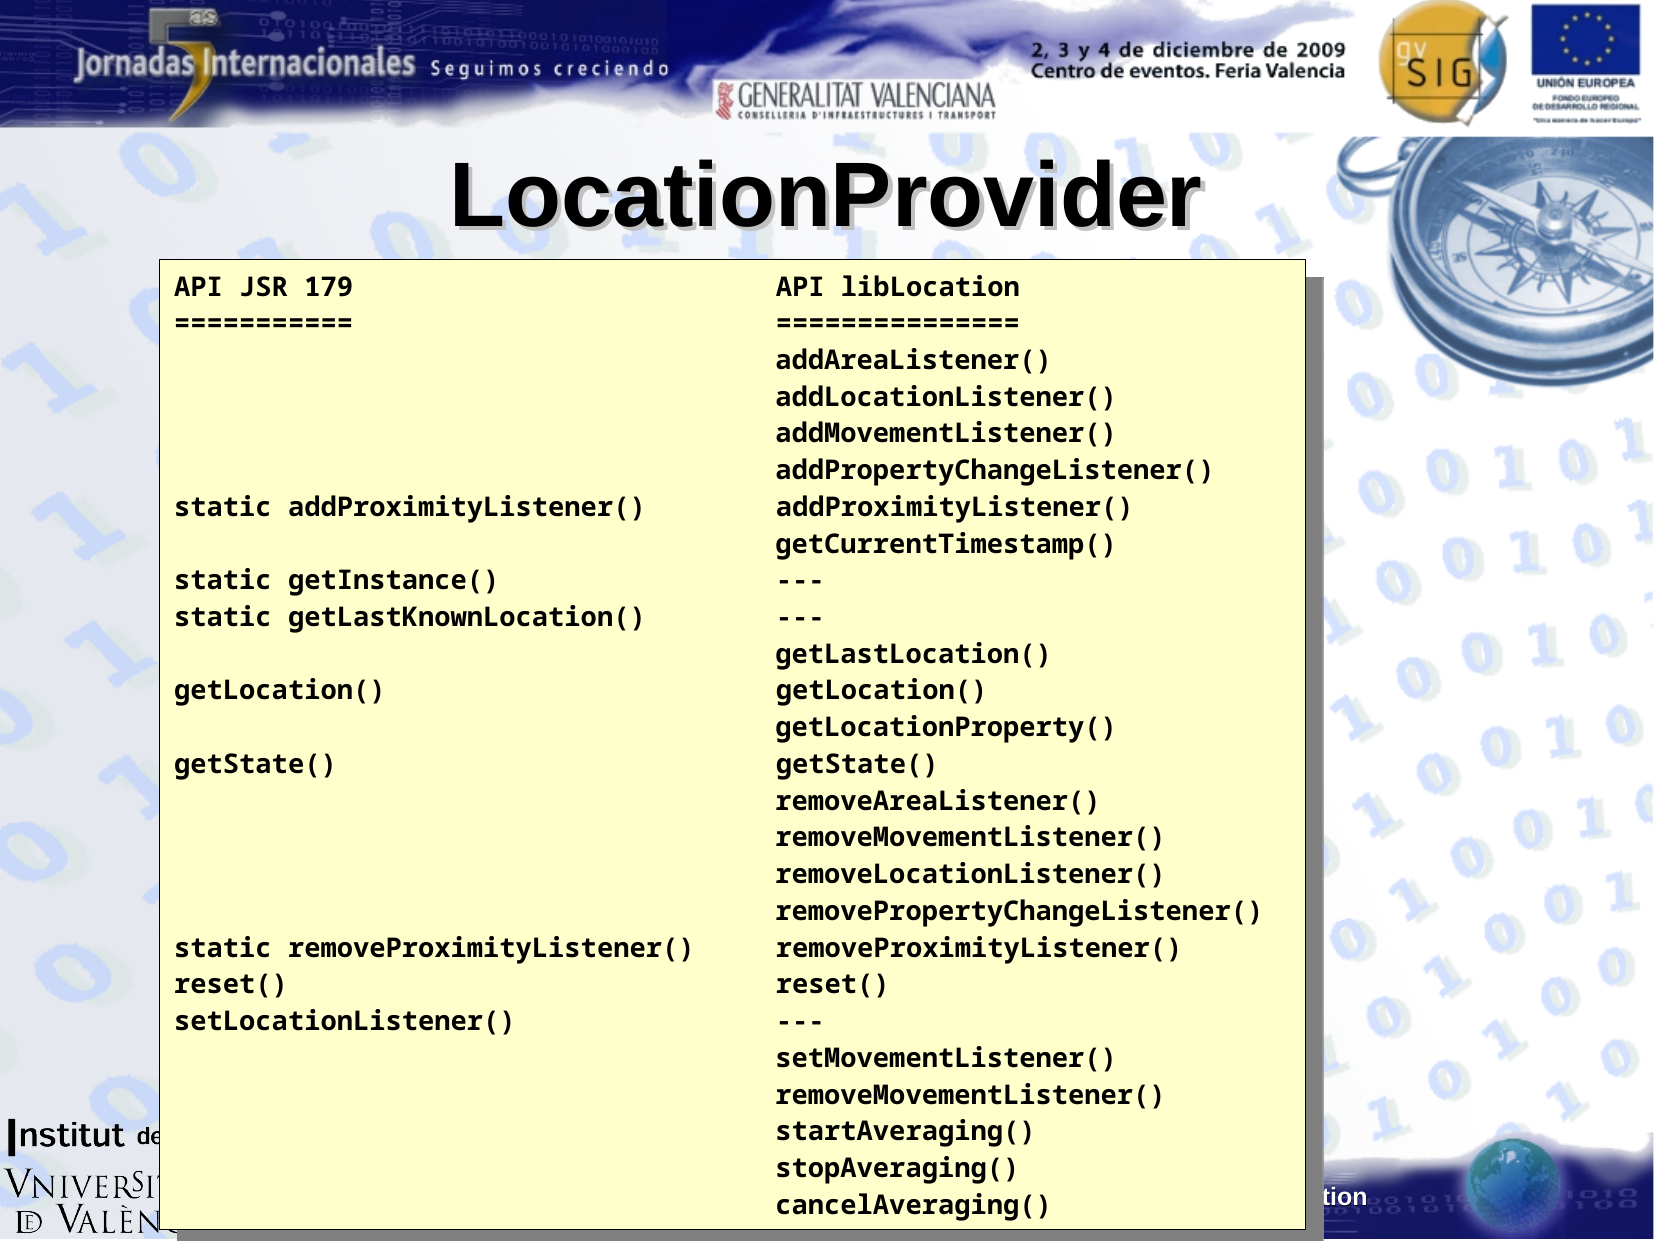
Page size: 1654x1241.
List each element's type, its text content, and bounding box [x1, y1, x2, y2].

title LocationProvider [82, 90, 1571, 298]
picture [0, 0, 1654, 1239]
text_box API JSR 179 API libLocation =========== =============== addAreaListener() addLocationListener() addMovementListener() addPropertyChangeListener() static addProximityListener() addProximityListener() getCurrentTimestamp() static getInstance() --- static getLastKnownLocation() --- getLastLocation() getLocation() getLocation() getLocationProperty() getState() getState() removeAreaListener() removeMovementListener() removeLocationListener() removePropertyChangeListener() static removeProximityListener() removeProximityListener() reset() reset() setLocationListener() --- setMovementListener() removeMovementListener() startAveraging() stopAveraging() cancelAveraging() [159, 259, 1306, 1087]
